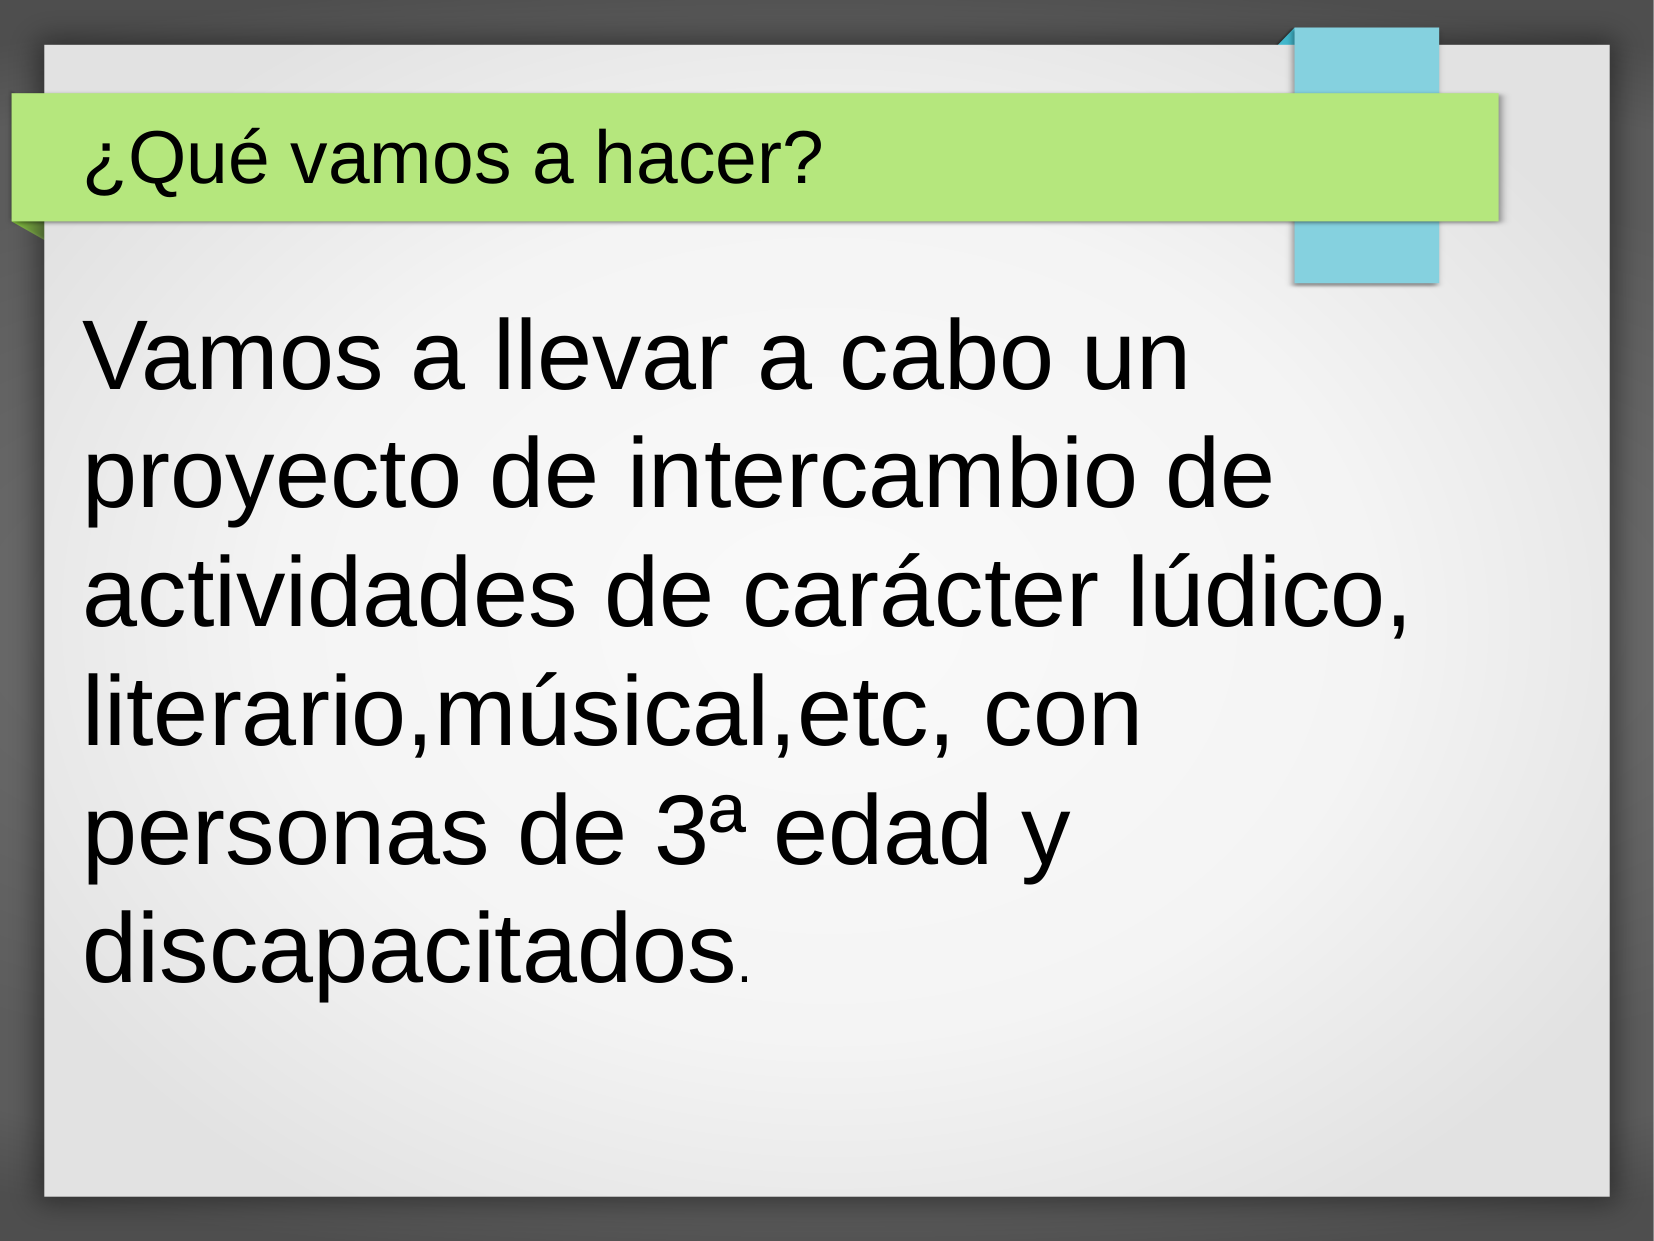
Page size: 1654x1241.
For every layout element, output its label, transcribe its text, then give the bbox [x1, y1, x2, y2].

list Vamos a llevar a cabo un proyecto de intercambio de actividades de carácter lúdico, literario,músical,etc, con personas de 3ª edad y discapacitados. [82, 290, 1571, 1010]
title ¿Qué vamos a hacer? [82, 94, 1264, 213]
